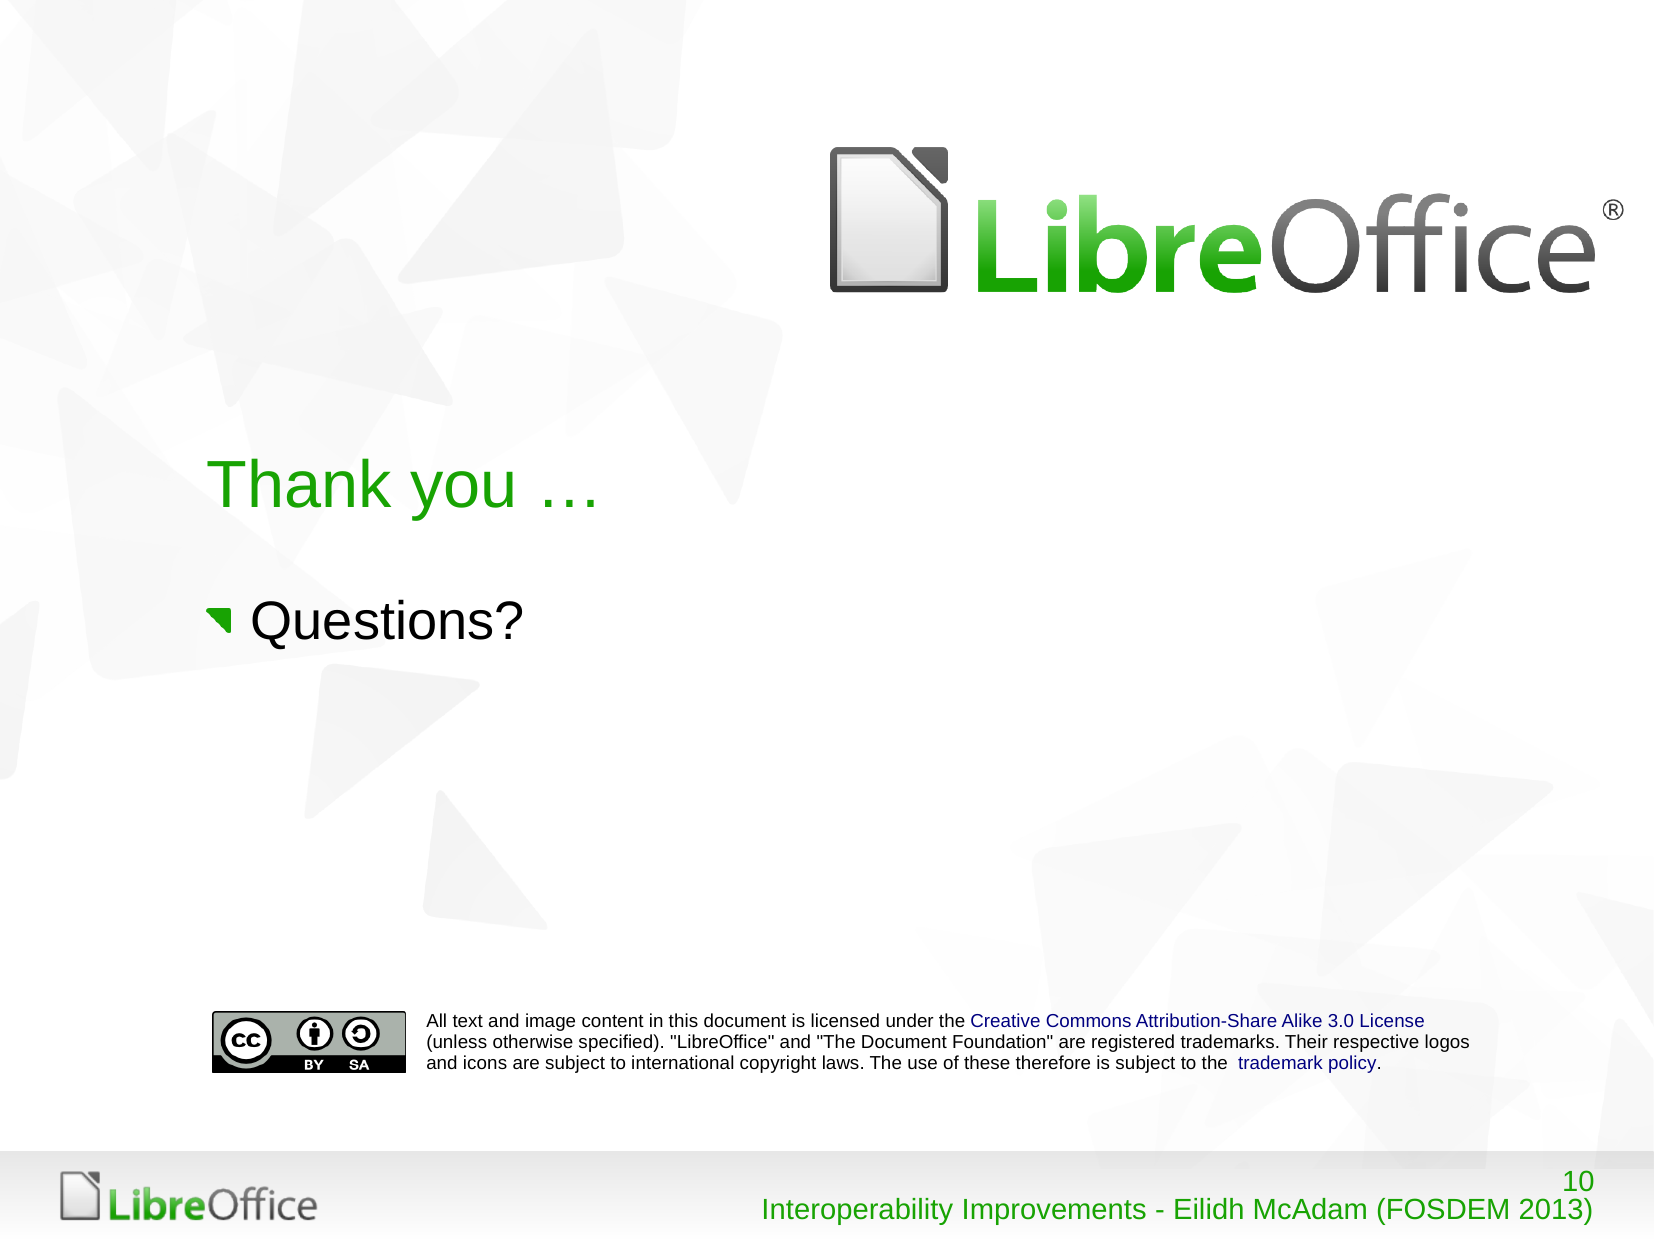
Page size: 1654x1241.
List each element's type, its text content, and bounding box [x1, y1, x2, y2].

title Thank you … [206, 395, 1477, 573]
picture [0, 0, 1654, 930]
picture [915, 548, 1654, 1169]
picture [212, 1011, 406, 1073]
picture [41, 1152, 337, 1240]
list Questions? [206, 590, 1477, 945]
